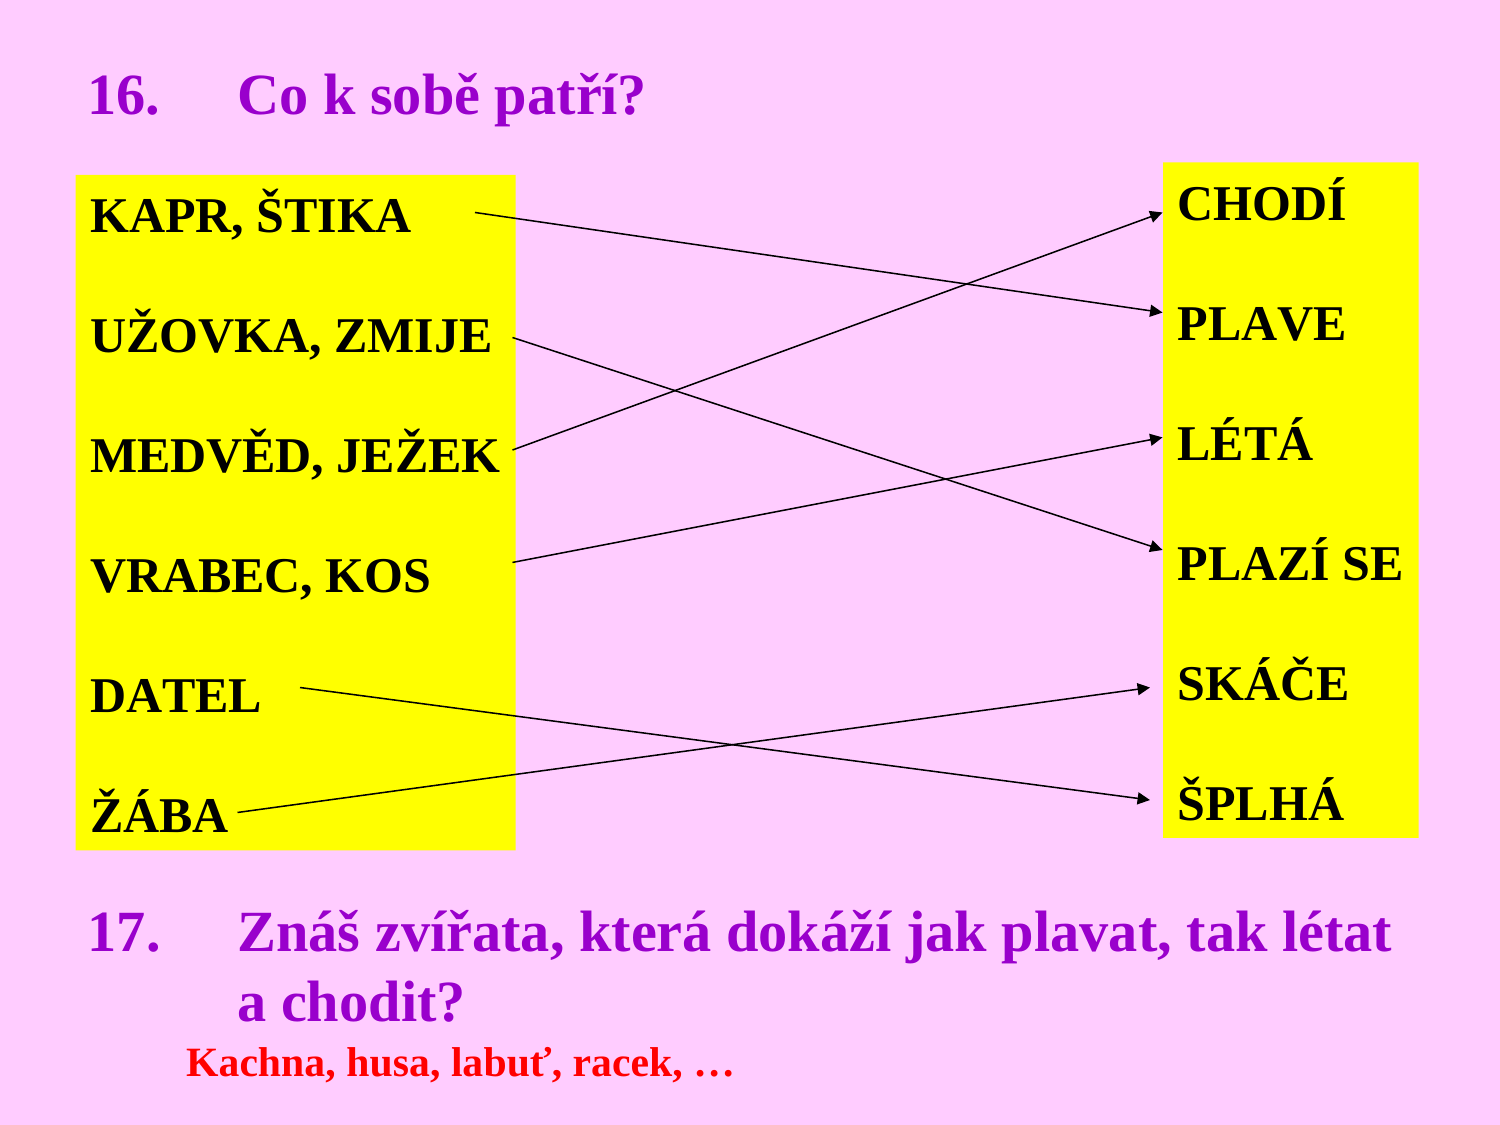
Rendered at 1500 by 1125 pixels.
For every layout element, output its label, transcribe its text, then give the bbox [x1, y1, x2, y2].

text_box 16. Co k sobě patří? [72, 48, 663, 134]
text_box KAPR, ŠTIKA UŽOVKA, ZMIJE MEDVĚD, JEŽEK VRABEC, KOS DATEL ŽÁBA [75, 174, 516, 851]
text_box Kachna, husa, labuť, racek, … [171, 1027, 751, 1093]
text_box CHODÍ PLAVE LÉTÁ PLAZÍ SE SKÁČE ŠPLHÁ [1163, 162, 1419, 838]
text_box 17. Znáš zvířata, která dokáží jak plavat, tak létat a chodit? [72, 885, 1409, 1042]
